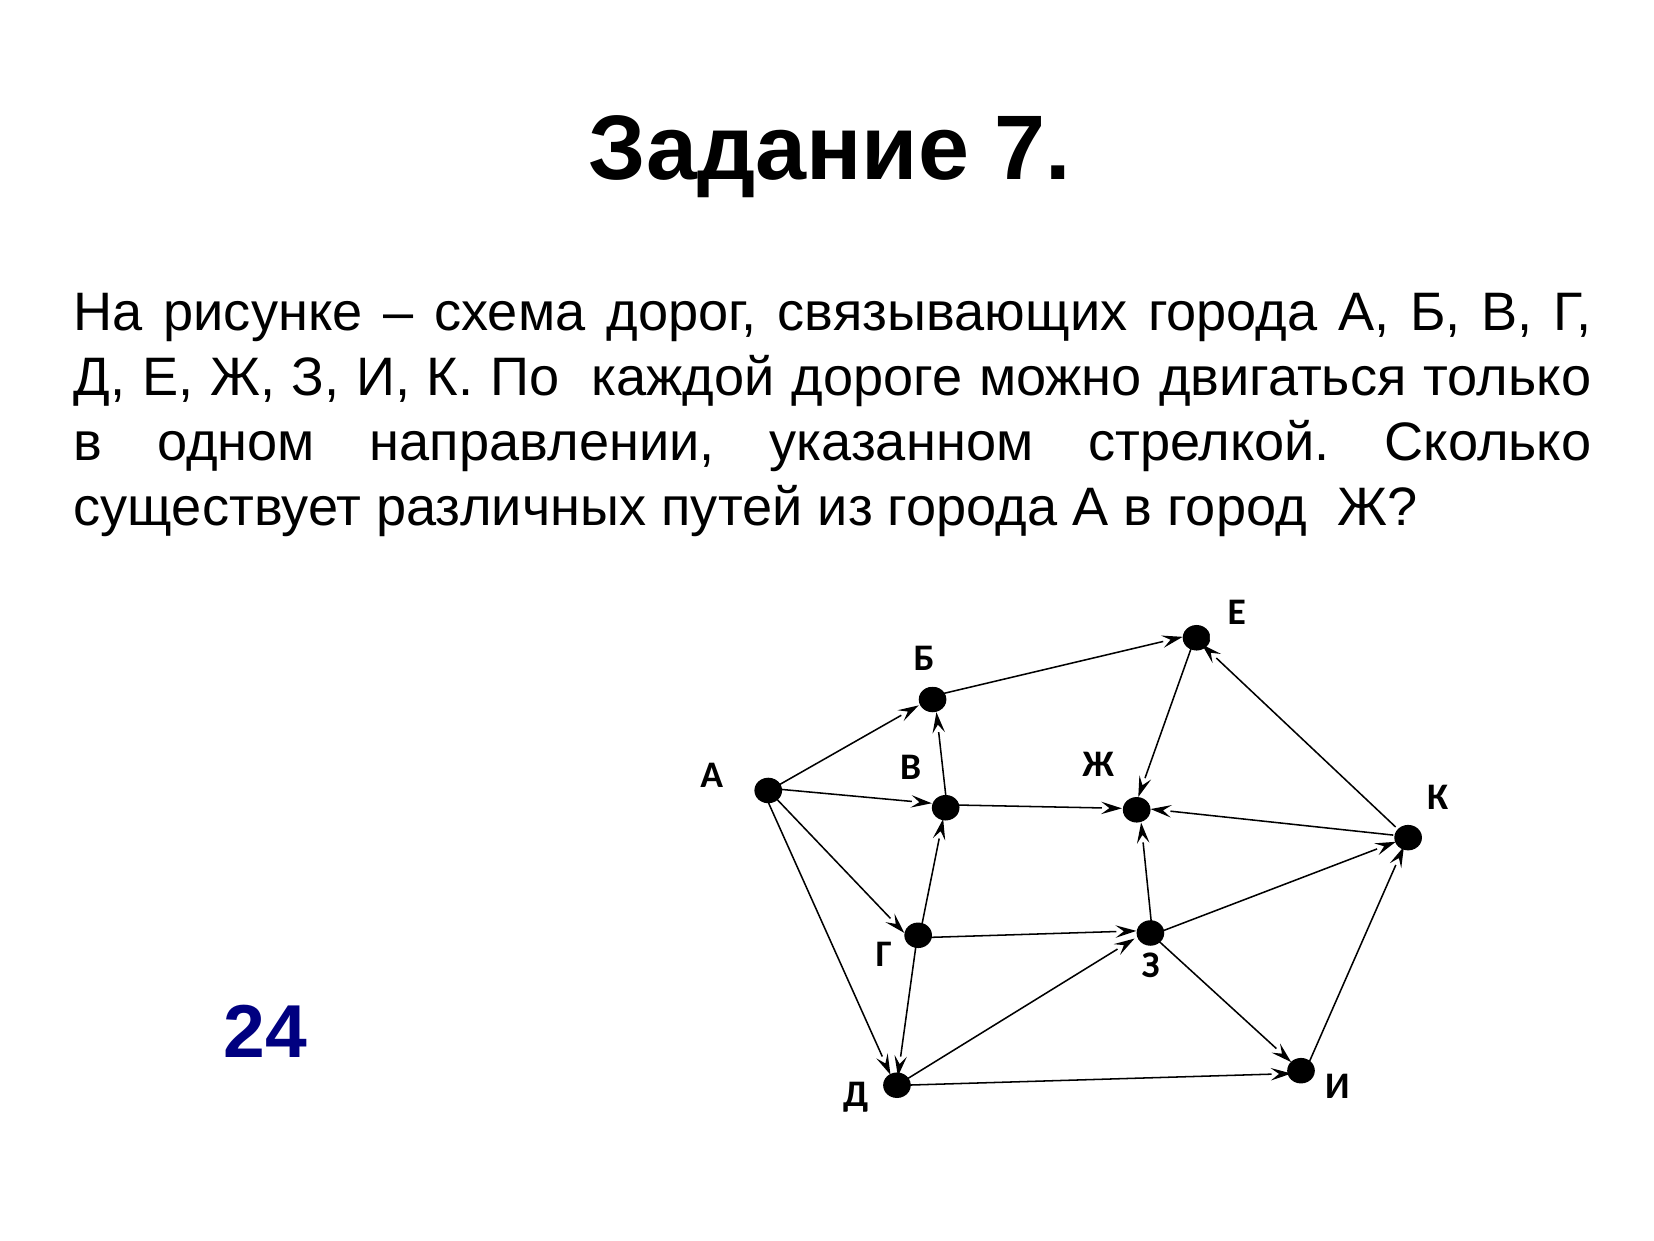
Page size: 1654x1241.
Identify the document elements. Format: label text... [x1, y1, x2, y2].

text_box [904, 922, 921, 948]
title Задание 7. [82, 68, 1571, 268]
text_box Ж [1071, 743, 1126, 793]
text_box З [1123, 944, 1178, 994]
text_box [918, 687, 947, 713]
text_box З [1165, 944, 1178, 956]
text_box [1122, 797, 1151, 823]
list На рисунке – схема дорог, связывающих города А, Б, В, Г, Д, Е, Ж, З, И, К. По каждой дороге можно двигаться только в одном направлении, указанном стрелкой. Сколько существует различных путей из города А в город Ж? 24 [58, 268, 1609, 1194]
text_box [1394, 824, 1422, 851]
text_box [931, 795, 960, 821]
text_box [1136, 920, 1165, 944]
text_box И [1310, 1064, 1364, 1114]
text_box Г [856, 933, 911, 983]
text_box Д [829, 1072, 883, 1122]
text_box К [1410, 775, 1465, 826]
text_box В [883, 745, 938, 795]
text_box [1287, 1057, 1313, 1084]
text_box Б [897, 636, 951, 687]
text_box [917, 923, 933, 949]
text_box А [685, 753, 739, 804]
text_box [754, 777, 783, 804]
text_box [1182, 624, 1210, 651]
text_box [883, 1072, 911, 1099]
text_box [903, 1079, 911, 1084]
text_box Е [1209, 590, 1264, 641]
